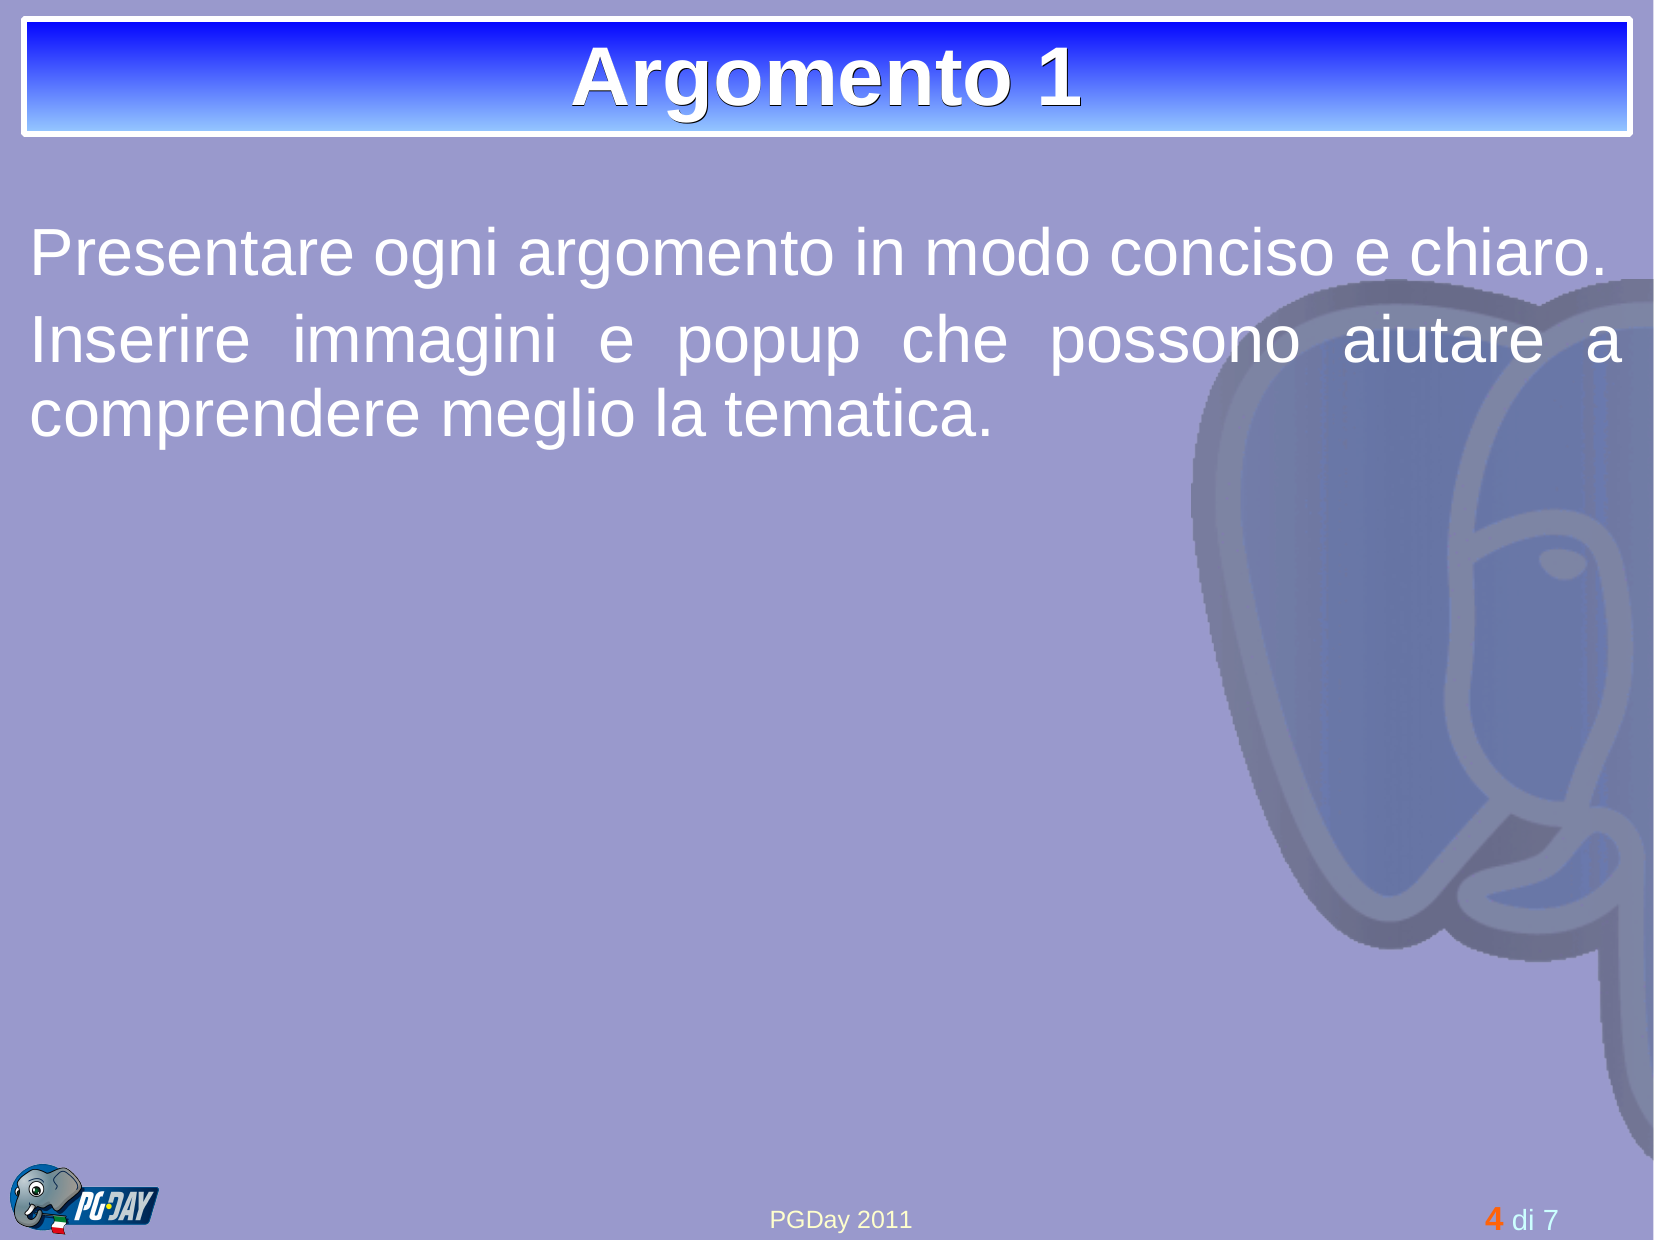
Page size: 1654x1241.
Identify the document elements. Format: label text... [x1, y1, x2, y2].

picture [1191, 279, 1654, 1182]
list Presentare ogni argomento in modo conciso e chiaro. Inserire immagini e popup che possono aiutare a comprendere meglio la tematica. [29, 215, 1625, 1152]
picture [9, 1163, 160, 1236]
title Argomento 1 [23, 19, 1630, 135]
